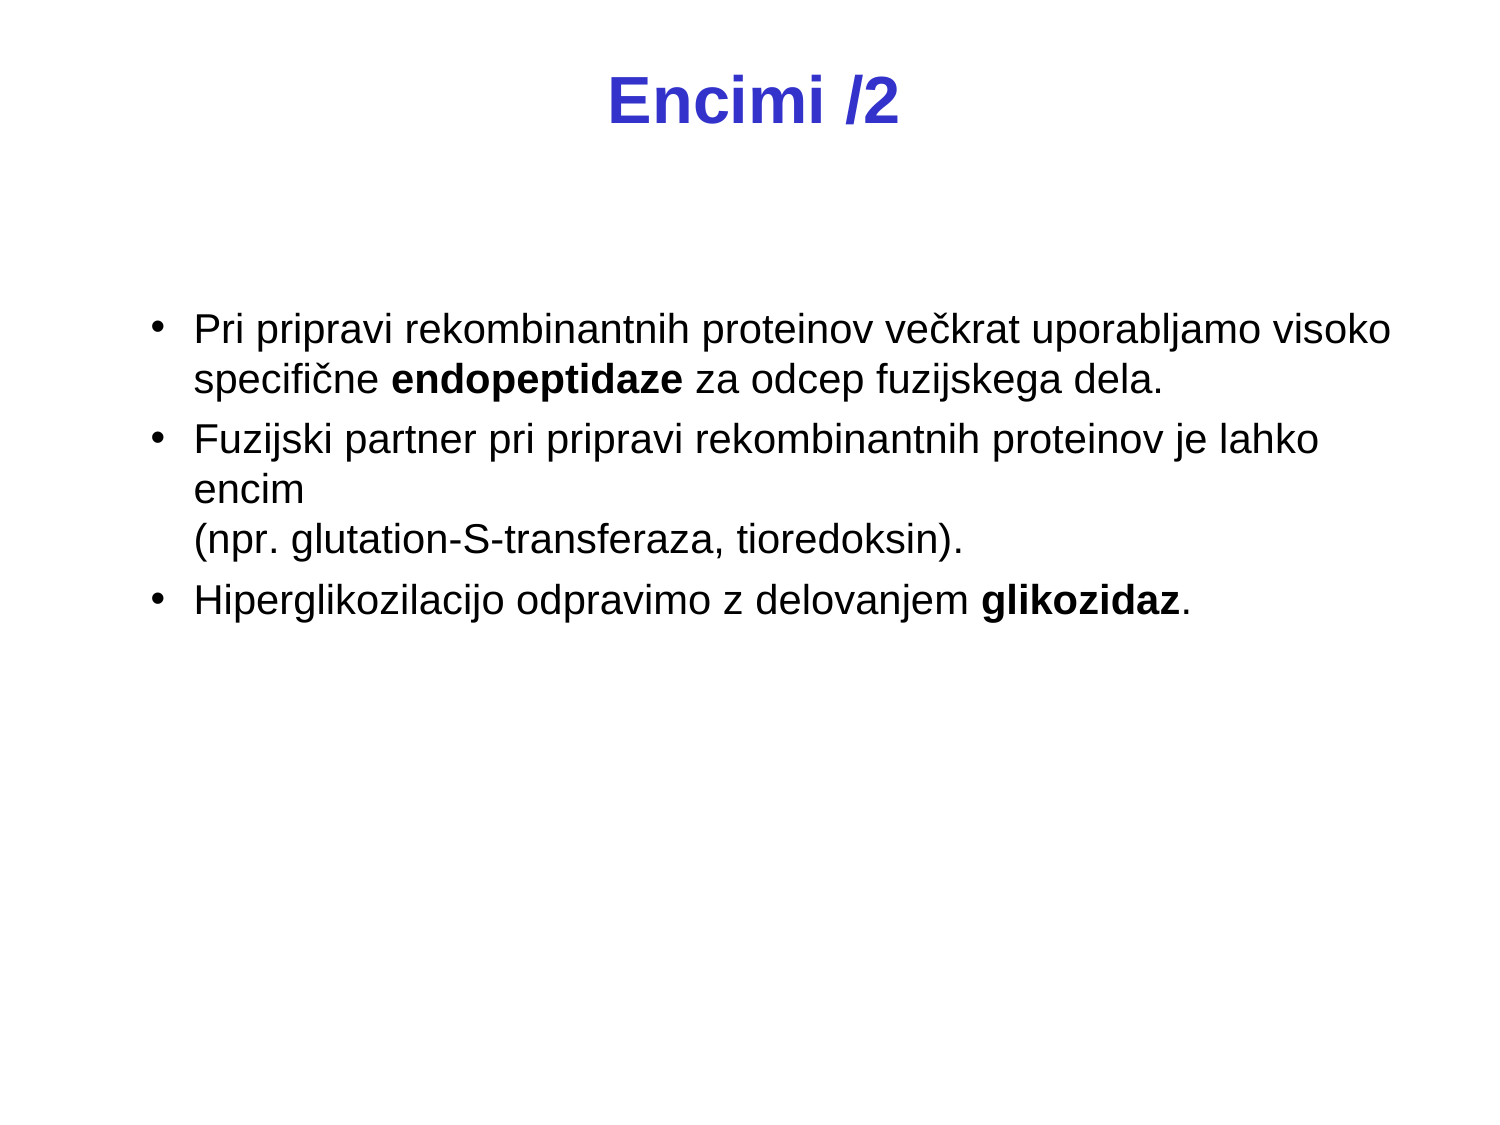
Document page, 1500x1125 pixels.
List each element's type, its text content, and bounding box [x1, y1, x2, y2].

title Encimi /2 [116, 49, 1392, 145]
list Pri pripravi rekombinantnih proteinov večkrat uporabljamo visoko specifične endopeptidaze za odcep fuzijskega dela. Fuzijski partner pri pripravi rekombinantnih proteinov je lahko encim (npr. glutation-S-transferaza, tioredoksin). Hiperglikozilacijo odpravimo z delovanjem glikozidaz. [135, 173, 1450, 1074]
